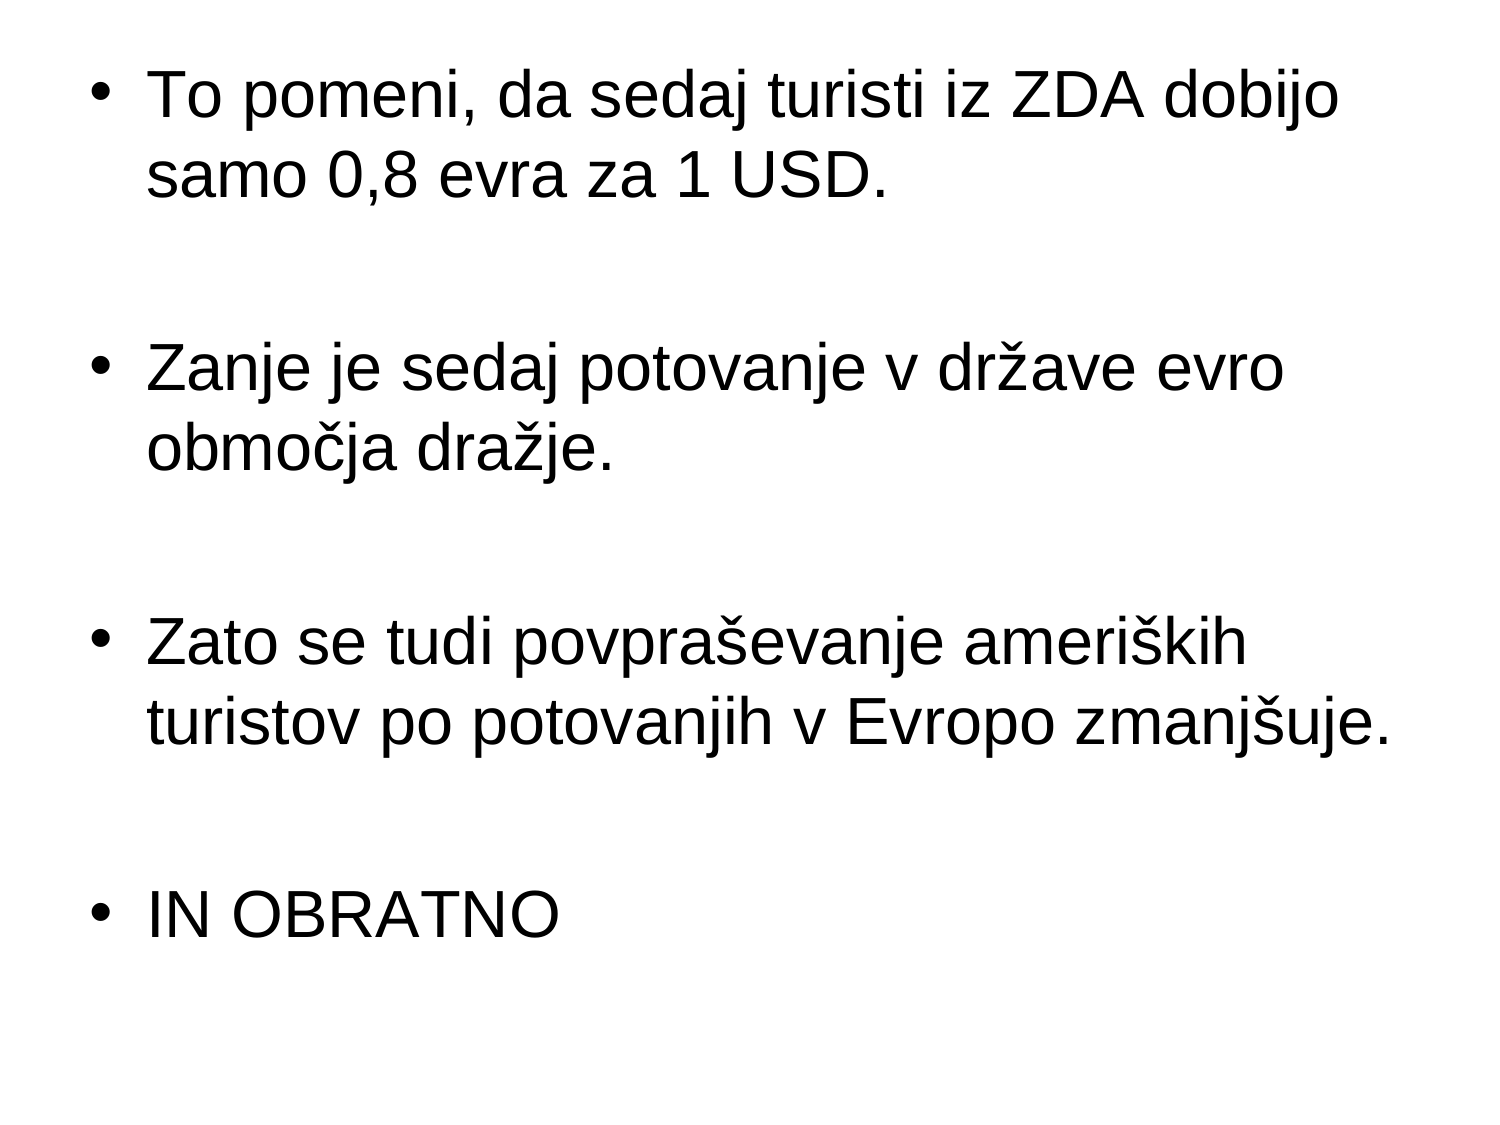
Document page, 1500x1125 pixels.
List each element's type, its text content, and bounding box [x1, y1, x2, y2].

list To pomeni, da sedaj turisti iz ZDA dobijo samo 0,8 evra za 1 USD. Zanje je sedaj potovanje v države evro območja dražje. Zato se tudi povpraševanje ameriških turistov po potovanjih v Evropo zmanjšuje. IN OBRATNO [75, 42, 1426, 1055]
